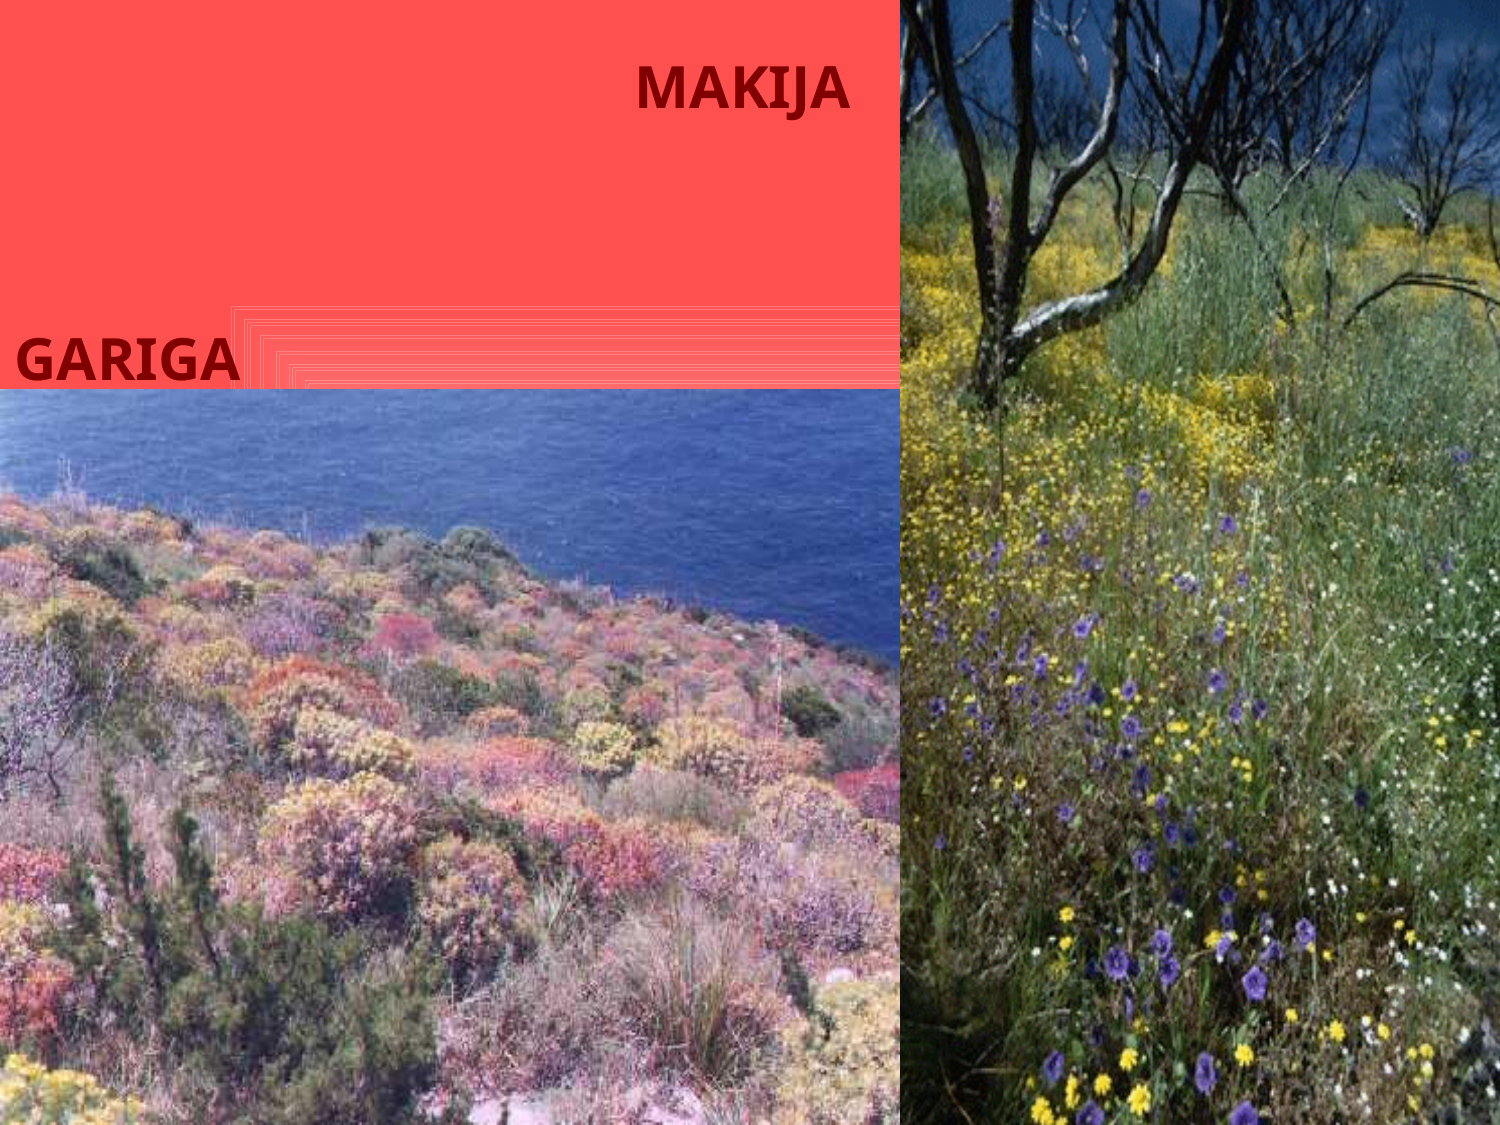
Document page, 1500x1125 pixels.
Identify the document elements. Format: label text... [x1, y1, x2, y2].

text_box GARIGA [0, 314, 290, 400]
text_box MAKIJA [620, 42, 880, 128]
picture [0, 0, 1500, 1125]
